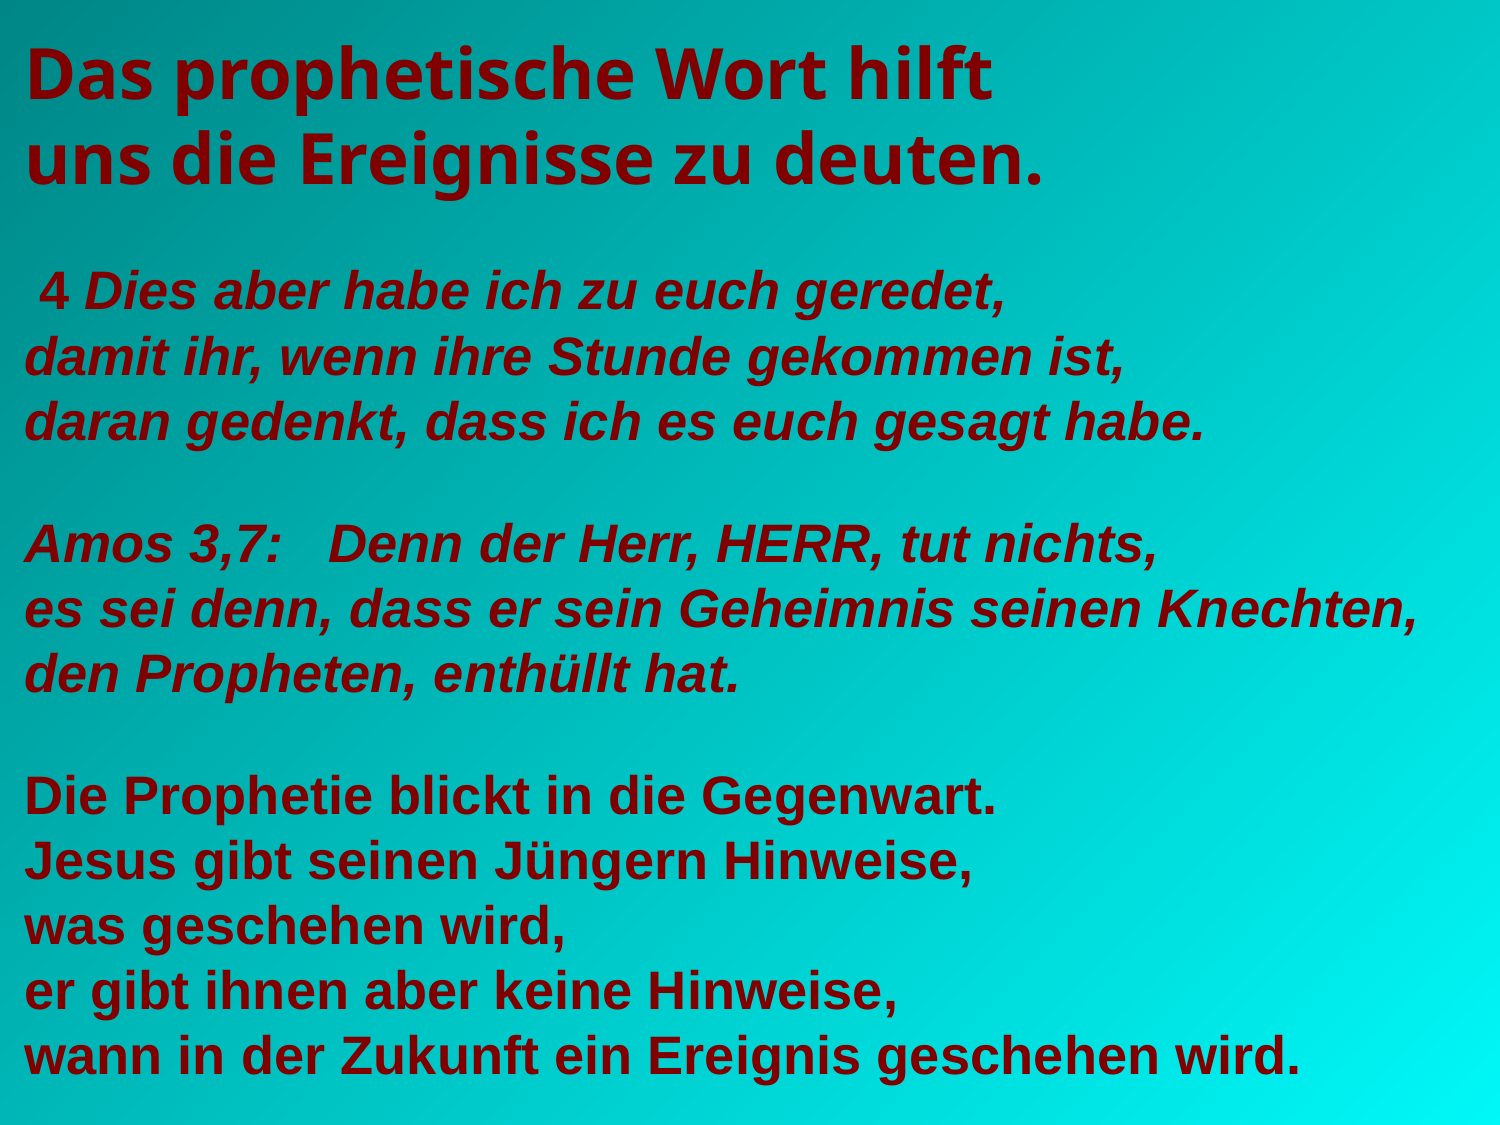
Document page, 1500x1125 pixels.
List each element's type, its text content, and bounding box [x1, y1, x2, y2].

text_box Das prophetische Wort hilft uns die Ereignisse zu deuten. 4 Dies aber habe ich zu euch geredet, damit ihr, wenn ihre Stunde gekommen ist, daran gedenkt, dass ich es euch gesagt habe. Amos 3,7: Denn der Herr, HERR, tut nichts, es sei denn, dass er sein Geheimnis seinen Knechten, den Propheten, enthüllt hat. Die Prophetie blickt in die Gegenwart. Jesus gibt seinen Jüngern Hinweise, was geschehen wird, er gibt ihnen aber keine Hinweise, wann in der Zukunft ein Ereignis geschehen wird. [9, 21, 1464, 1104]
picture [0, 0, 1500, 1125]
